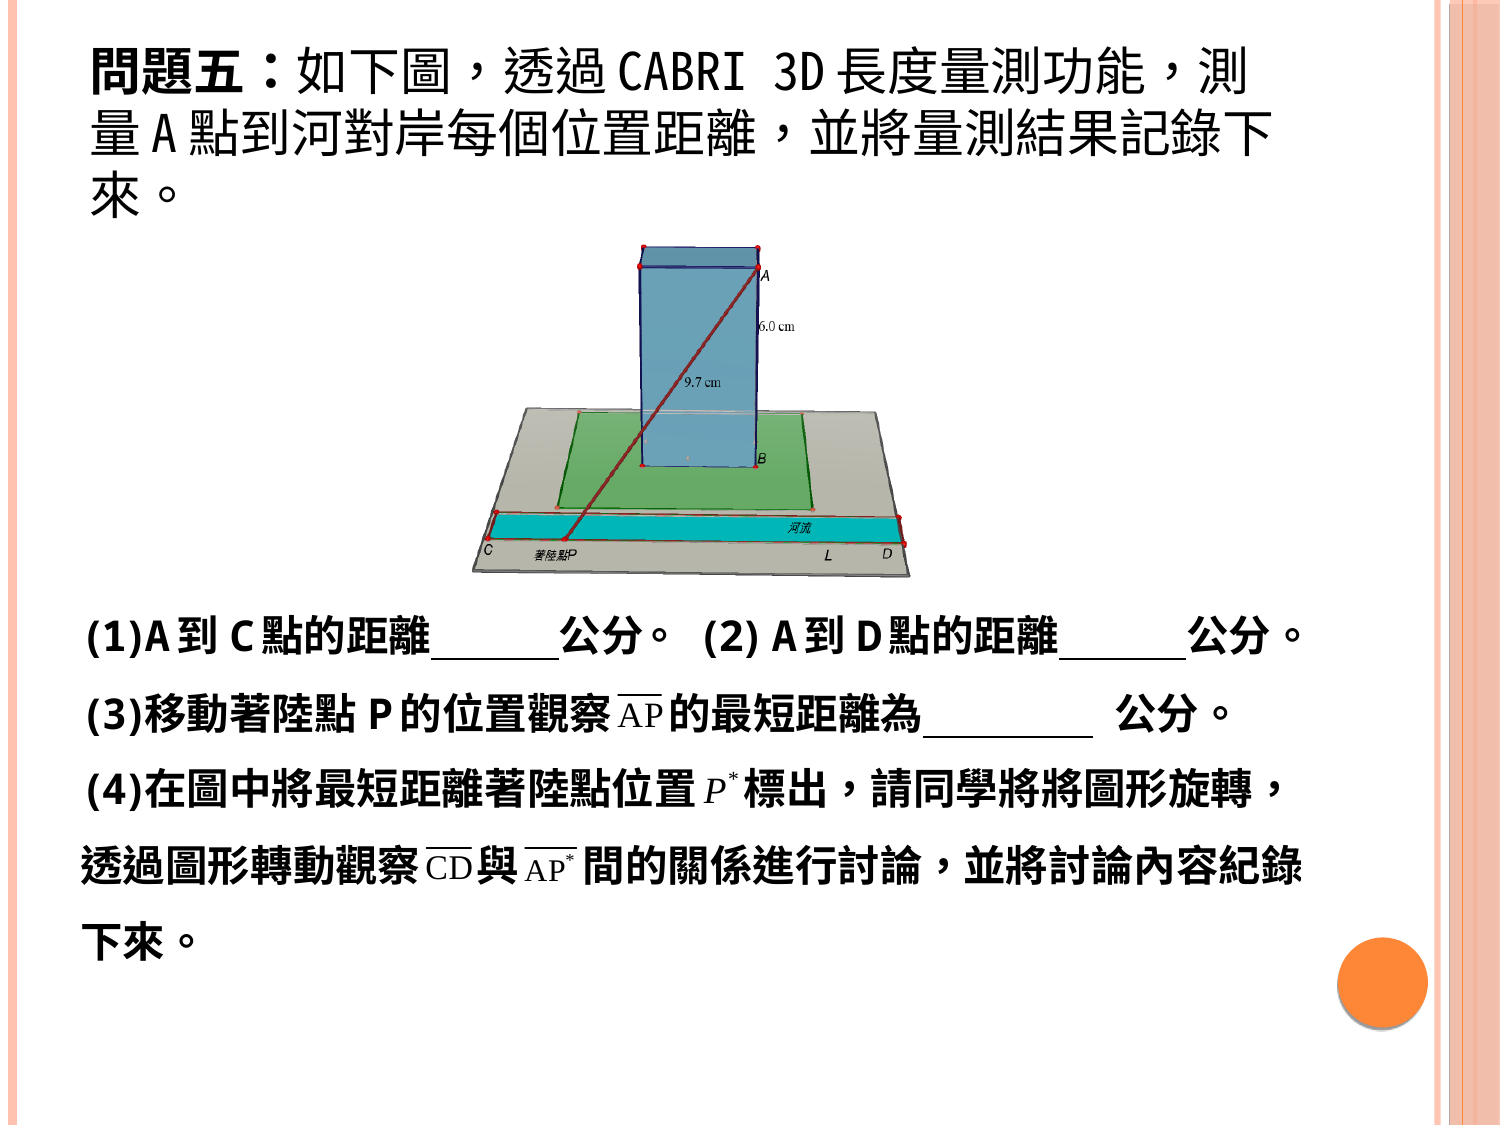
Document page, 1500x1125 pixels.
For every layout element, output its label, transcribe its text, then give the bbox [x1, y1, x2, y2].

chart [80, 217, 1301, 1125]
title 問題五：如下圖，透過Cabri 3D長度量測功能，測量A點到河對岸每個位置距離，並將量測結果記錄下來。 [75, 30, 1300, 233]
